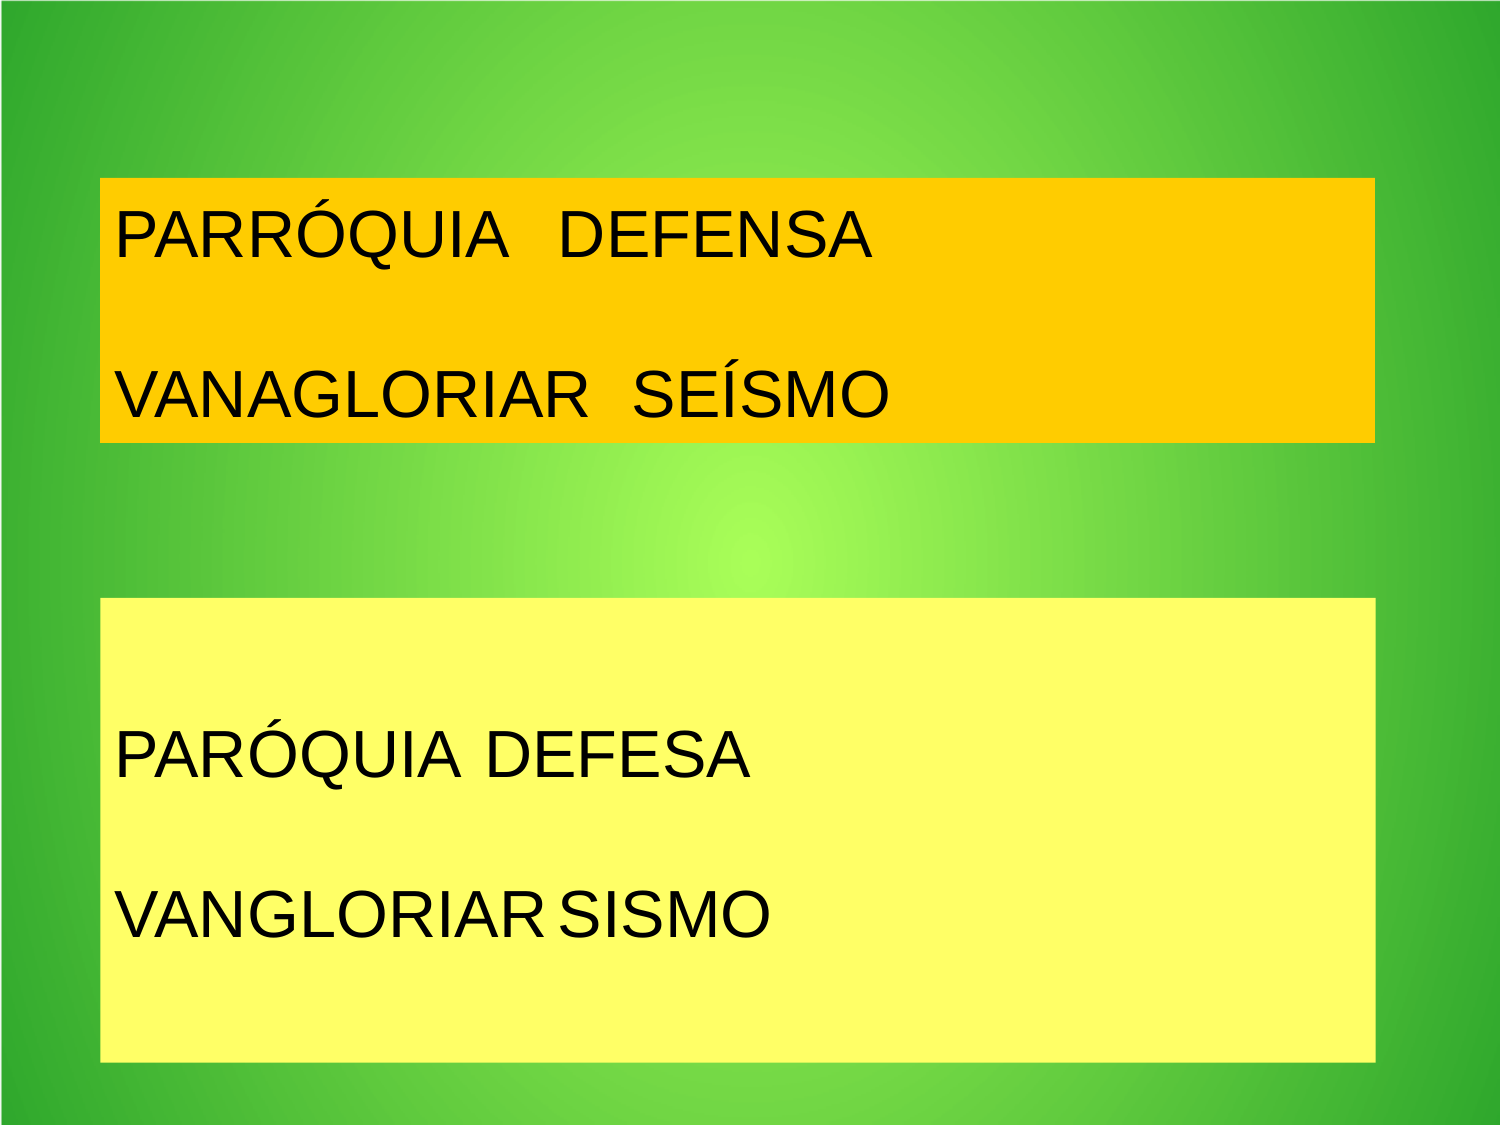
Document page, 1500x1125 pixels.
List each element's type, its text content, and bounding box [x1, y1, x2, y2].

text_box PARRÓQUIA DEFENSA VANAGLORIAR SEÍSMO [100, 177, 1375, 443]
text_box PARÓQUIA DEFESA VANGLORIAR SISMO [100, 597, 1376, 1063]
picture [0, 0, 1500, 1125]
